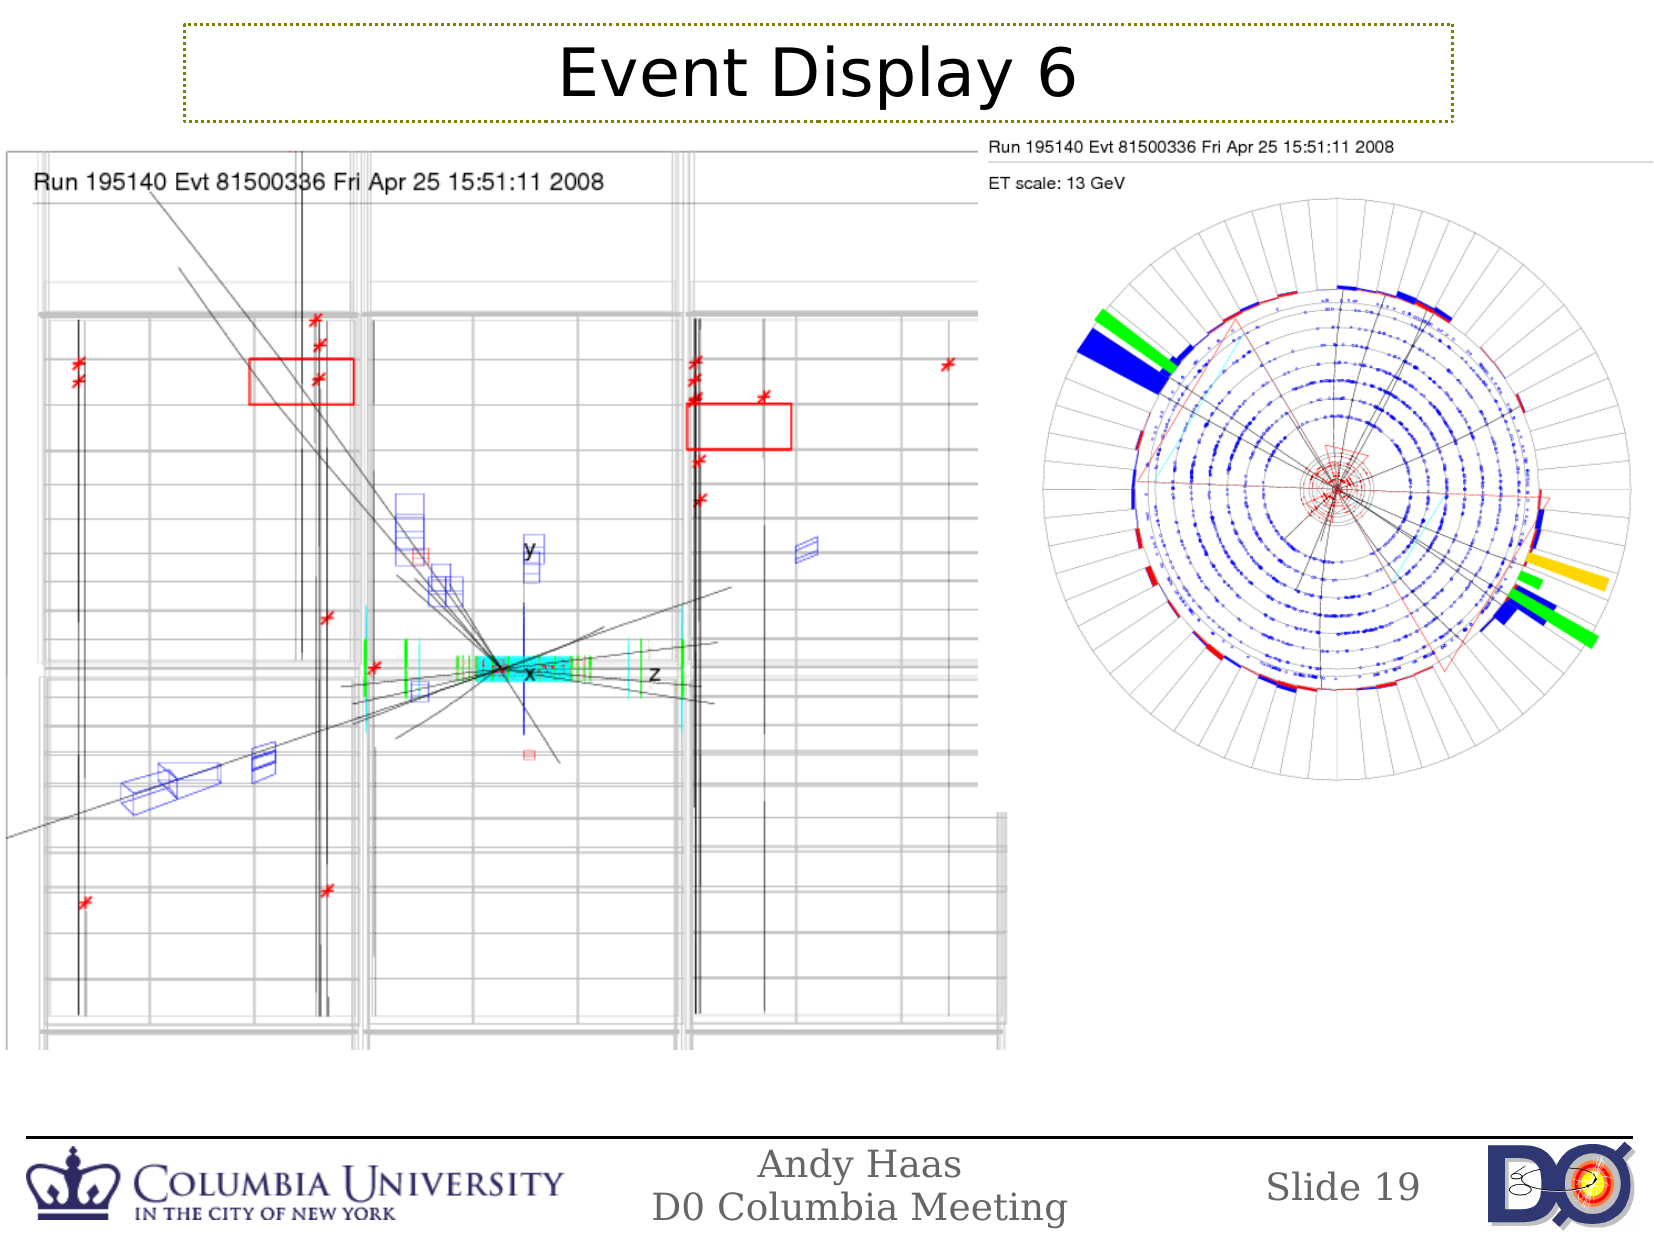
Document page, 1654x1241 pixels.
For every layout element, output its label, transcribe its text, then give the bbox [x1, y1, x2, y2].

picture [1479, 1140, 1639, 1233]
title Event Display 6 [184, 24, 1453, 122]
picture [26, 1146, 565, 1220]
picture [0, 133, 1654, 1050]
